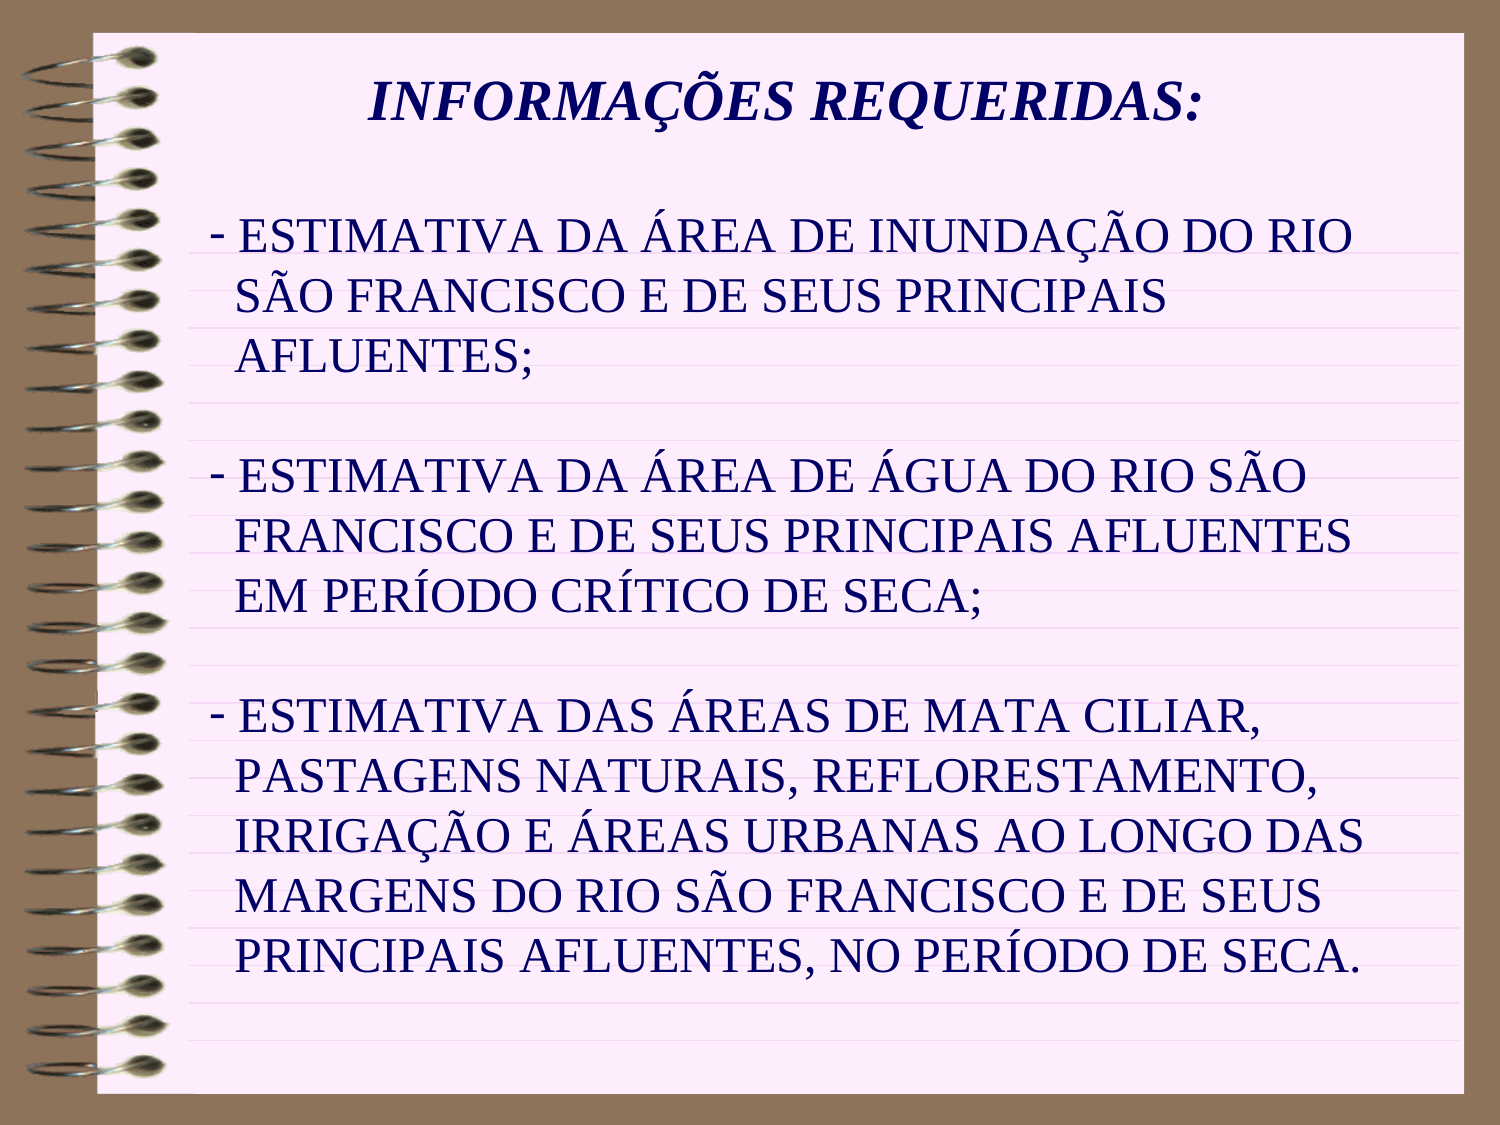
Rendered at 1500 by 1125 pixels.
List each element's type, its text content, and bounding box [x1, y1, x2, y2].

picture [0, 8, 194, 1115]
text_box INFORMAÇÕES REQUERIDAS: ESTIMATIVA DA ÁREA DE INUNDAÇÃO DO RIO SÃO FRANCISCO E DE SEUS PRINCIPAIS AFLUENTES; ESTIMATIVA DA ÁREA DE ÁGUA DO RIO SÃO FRANCISCO E DE SEUS PRINCIPAIS AFLUENTES EM PERÍODO CRÍTICO DE SECA; ESTIMATIVA DAS ÁREAS DE MATA CILIAR, PASTAGENS NATURAIS, REFLORESTAMENTO, IRRIGAÇÃO E ÁREAS URBANAS AO LONGO DAS MARGENS DO RIO SÃO FRANCISCO E DE SEUS PRINCIPAIS AFLUENTES, NO PERÍODO DE SECA. [194, 54, 1436, 991]
